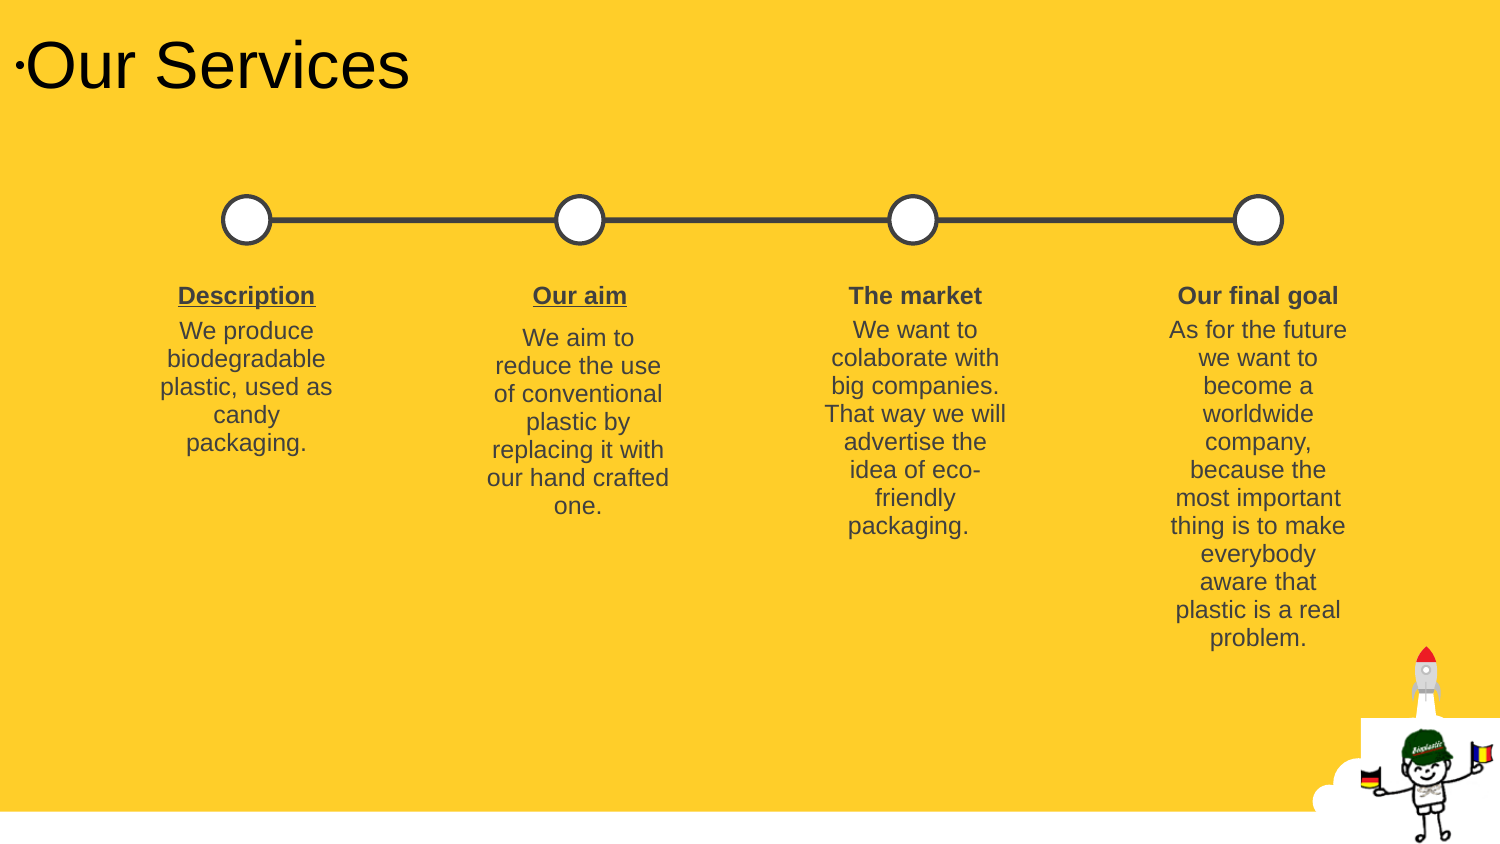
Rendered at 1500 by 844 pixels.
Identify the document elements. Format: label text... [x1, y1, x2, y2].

list Our Services [0, 20, 1500, 115]
text_box Our final goal [1149, 274, 1368, 317]
text_box Description [138, 274, 356, 318]
text_box [223, 196, 1283, 244]
text_box We want to colaborate with big companies. That way we will advertise the idea of eco-friendly packaging. [807, 317, 1025, 548]
text_box Our aim [471, 274, 689, 318]
text_box As for the future we want to become a worldwide company, because the most important thing is to make everybody aware that plastic is a real problem. [1149, 317, 1368, 660]
text_box We produce biodegradable plastic, used as candy packaging. [138, 318, 356, 465]
text_box The market [807, 274, 1025, 317]
picture [1360, 718, 1500, 844]
